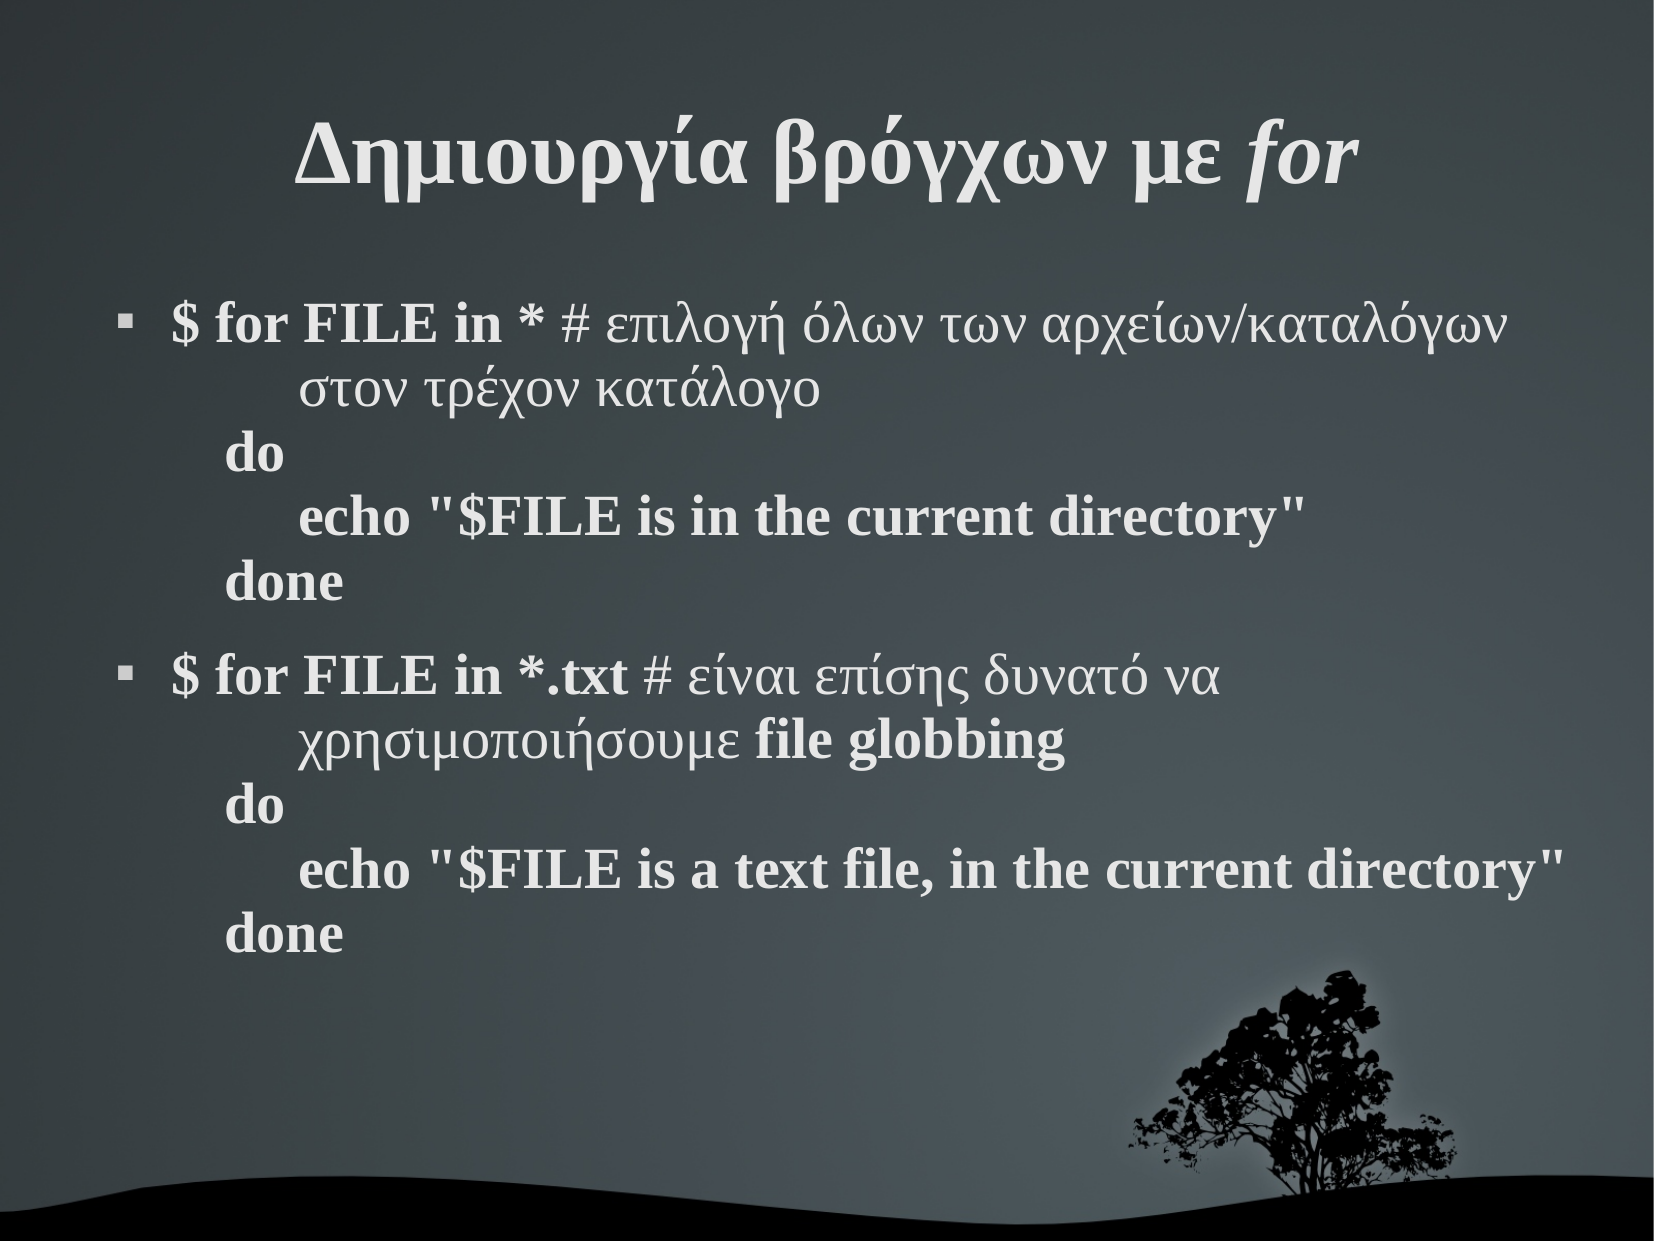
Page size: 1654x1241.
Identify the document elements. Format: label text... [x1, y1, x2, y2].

picture [0, 0, 1654, 1241]
title Δημιουργία βρόγχων με for [82, 49, 1571, 257]
list $ for FILE in * # επιλογή όλων των αρχείων/καταλόγων στον τρέχον κατάλογο do echo "$FILE is in the current directory" done $ for FILE in *.txt # είναι επίσης δυνατό να χρησιμοποιήσουμε file globbing do echo "$FILE is a text file, in the current directory" done [82, 290, 1571, 1109]
